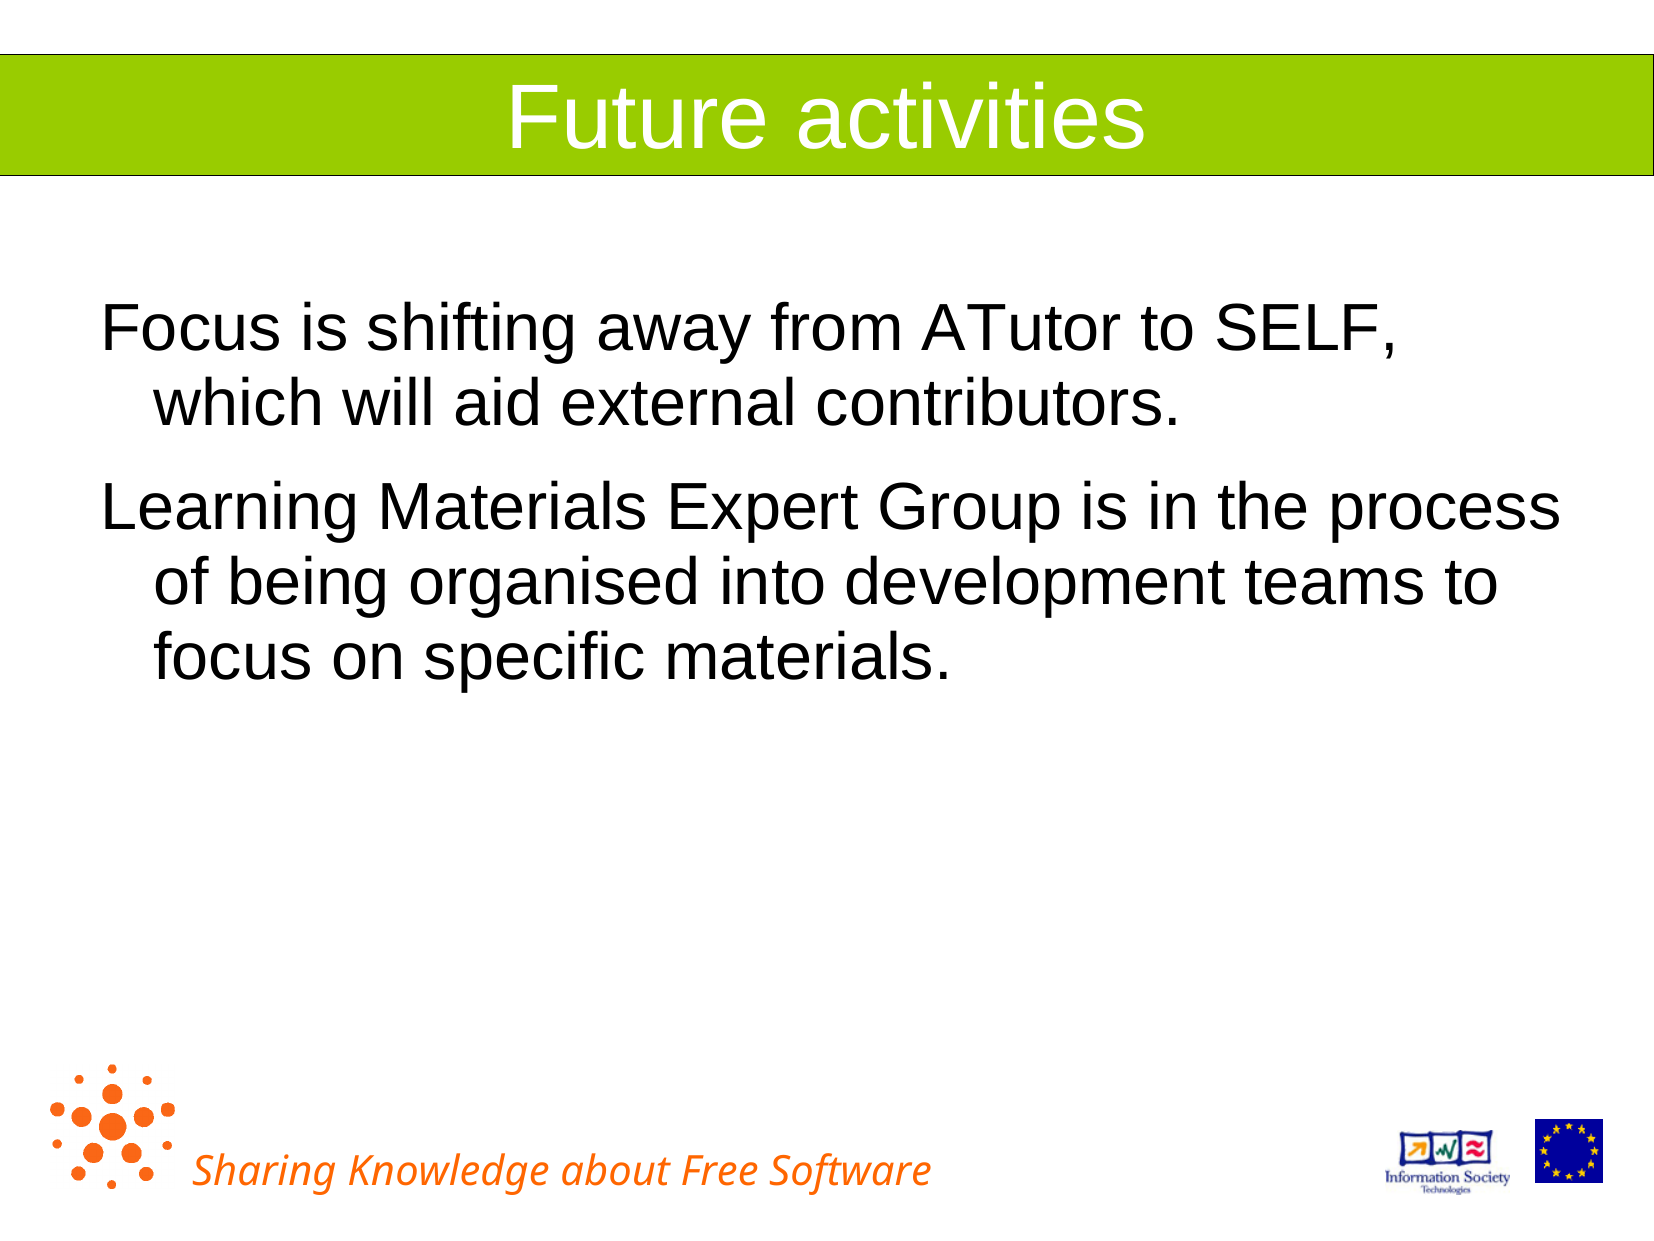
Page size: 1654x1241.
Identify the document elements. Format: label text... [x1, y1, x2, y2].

list Focus is shifting away from ATutor to SELF, which will aid external contributors. Learning Materials Expert Group is in the process of being organised into development teams to focus on specific materials. [82, 290, 1571, 1109]
picture [50, 1064, 175, 1189]
picture [1535, 1119, 1603, 1183]
picture [1385, 1130, 1510, 1195]
title Future activities [82, 48, 1571, 185]
